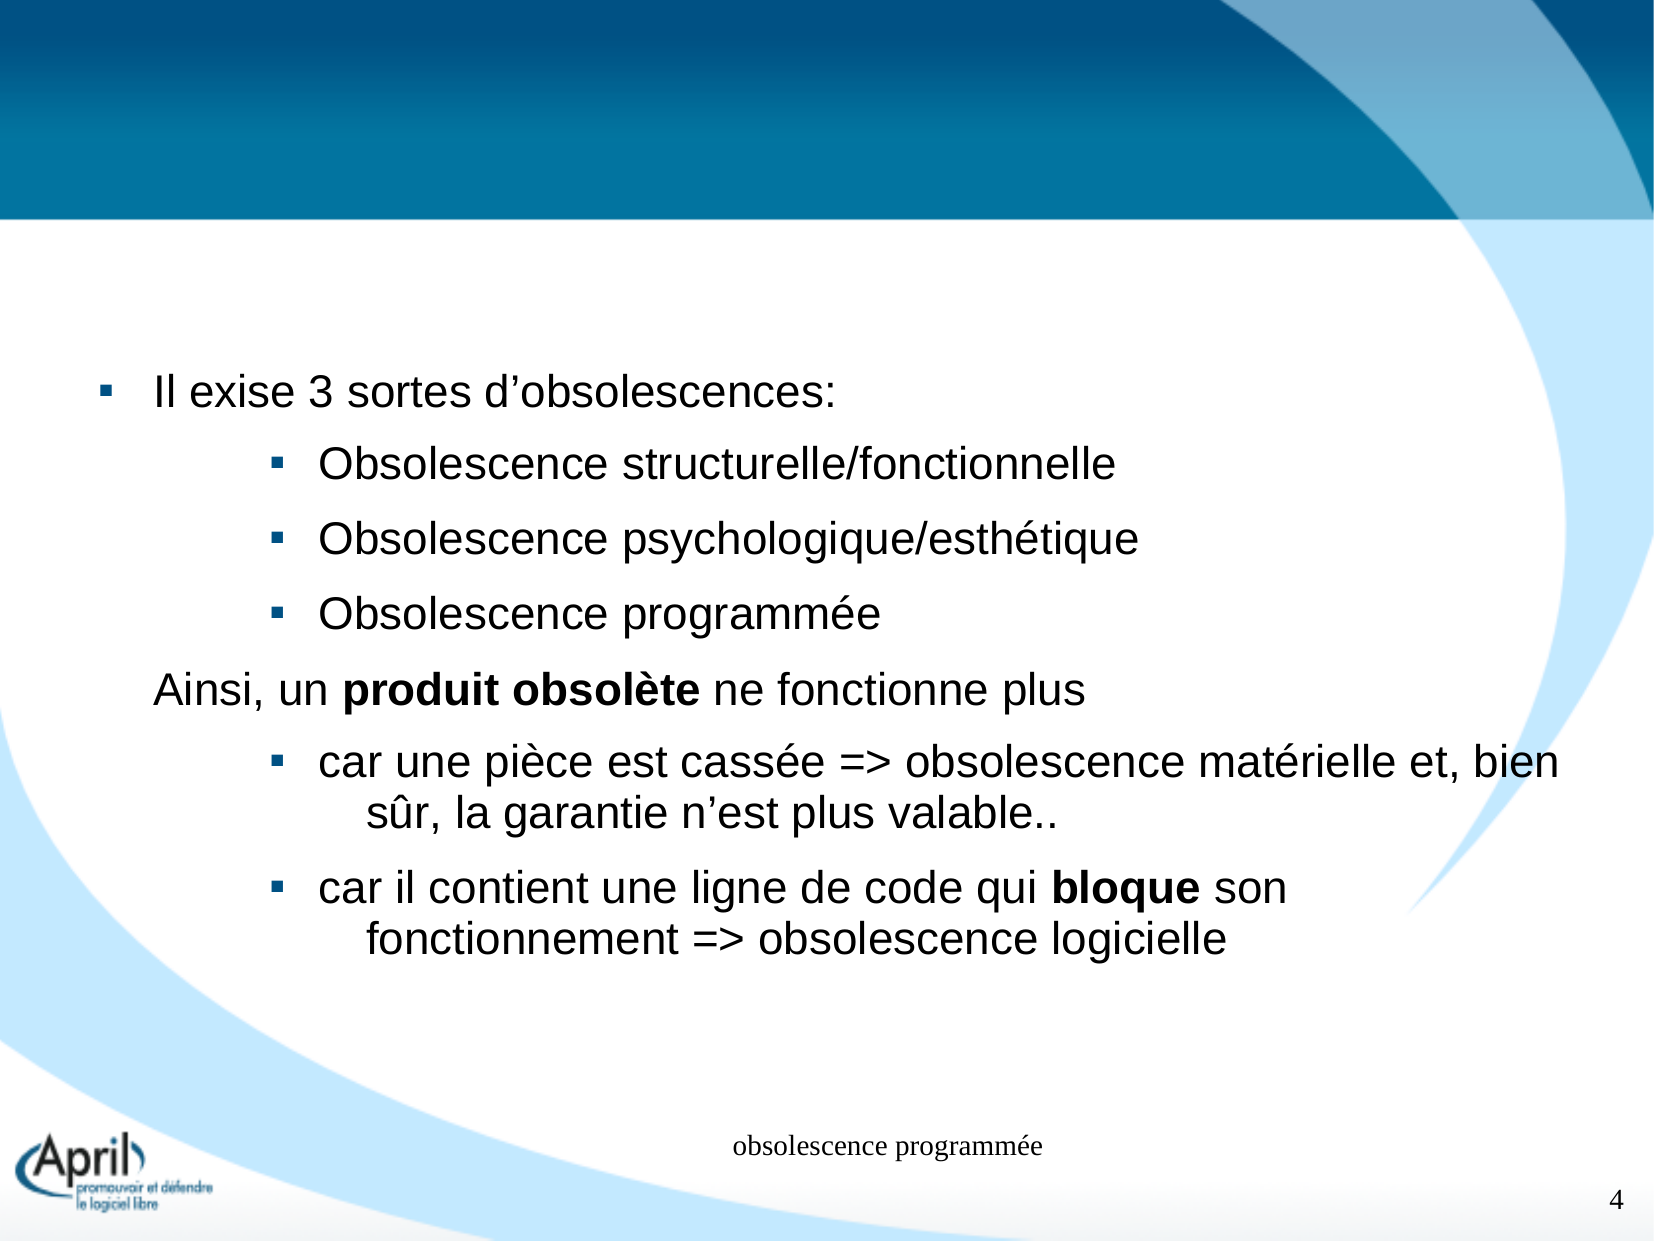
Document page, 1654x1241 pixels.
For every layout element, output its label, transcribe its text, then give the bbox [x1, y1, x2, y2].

list Il exise 3 sortes d’obsolescences: Obsolescence structurelle/fonctionnelle Obsolescence psychologique/esthétique Obsolescence programmée Ainsi, un produit obsolète ne fonctionne plus car une pièce est cassée => obsolescence matérielle et, bien sûr, la garantie n’est plus valable.. car il contient une ligne de code qui bloque son fonctionnement => obsolescence logicielle [82, 290, 1571, 1109]
picture [0, 0, 1654, 1241]
